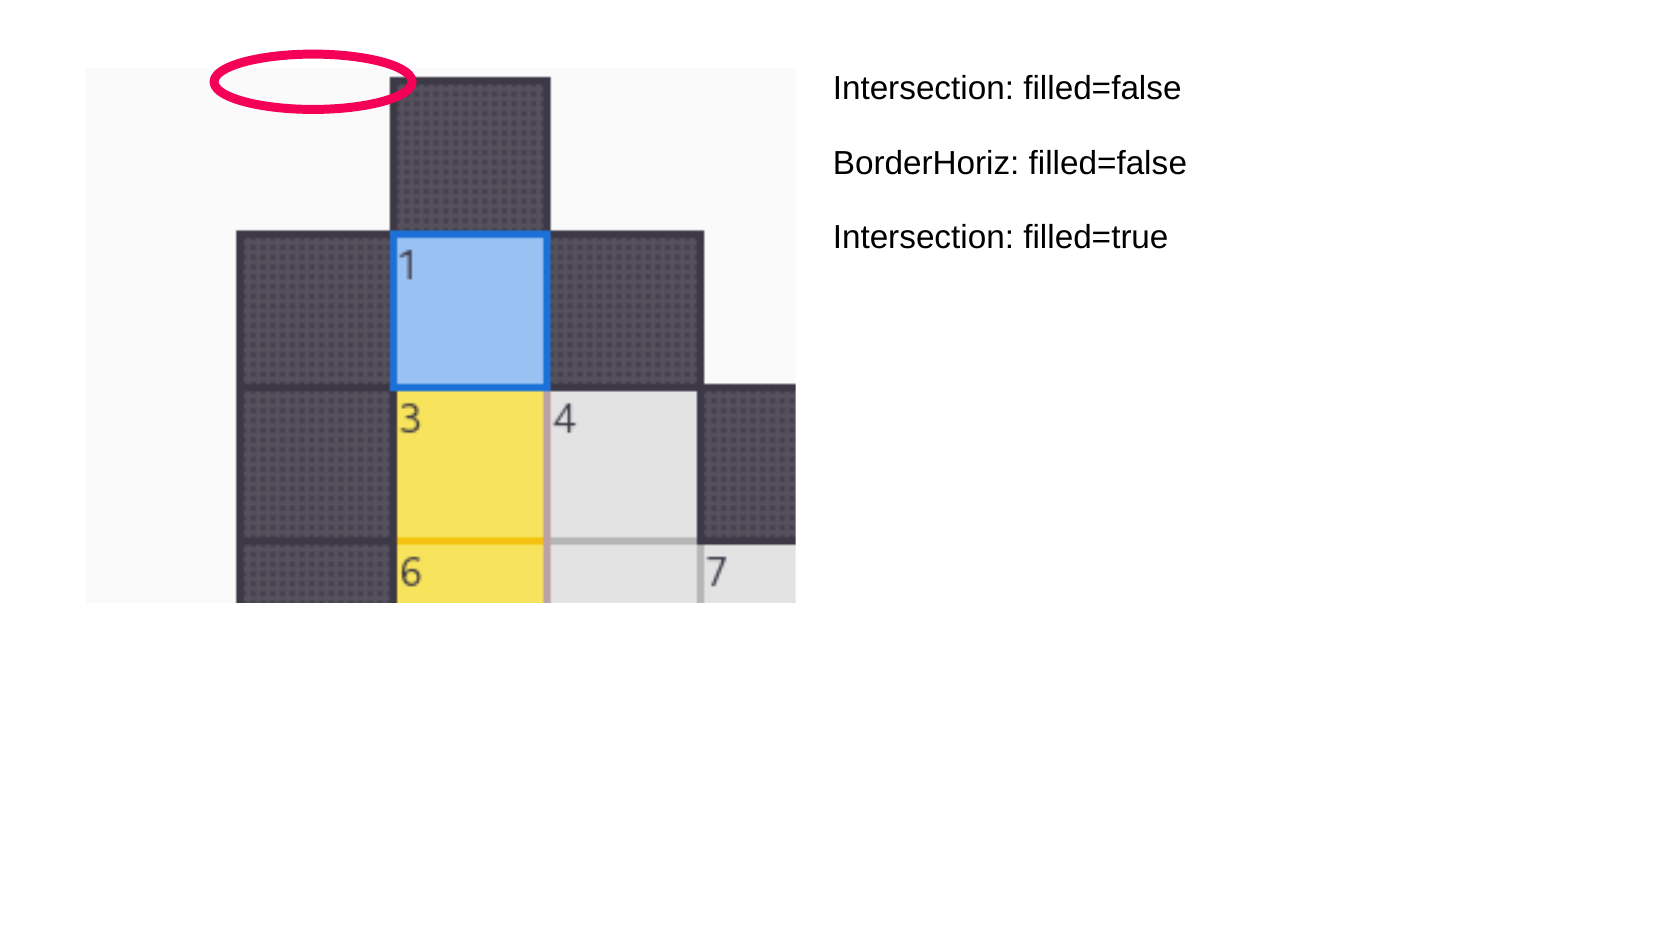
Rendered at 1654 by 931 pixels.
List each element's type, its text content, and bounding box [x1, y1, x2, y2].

picture [86, 68, 796, 603]
text_box Intersection: filled=false BorderHoriz: filled=false Intersection: filled=true [818, 62, 1620, 895]
picture [219, 68, 407, 104]
